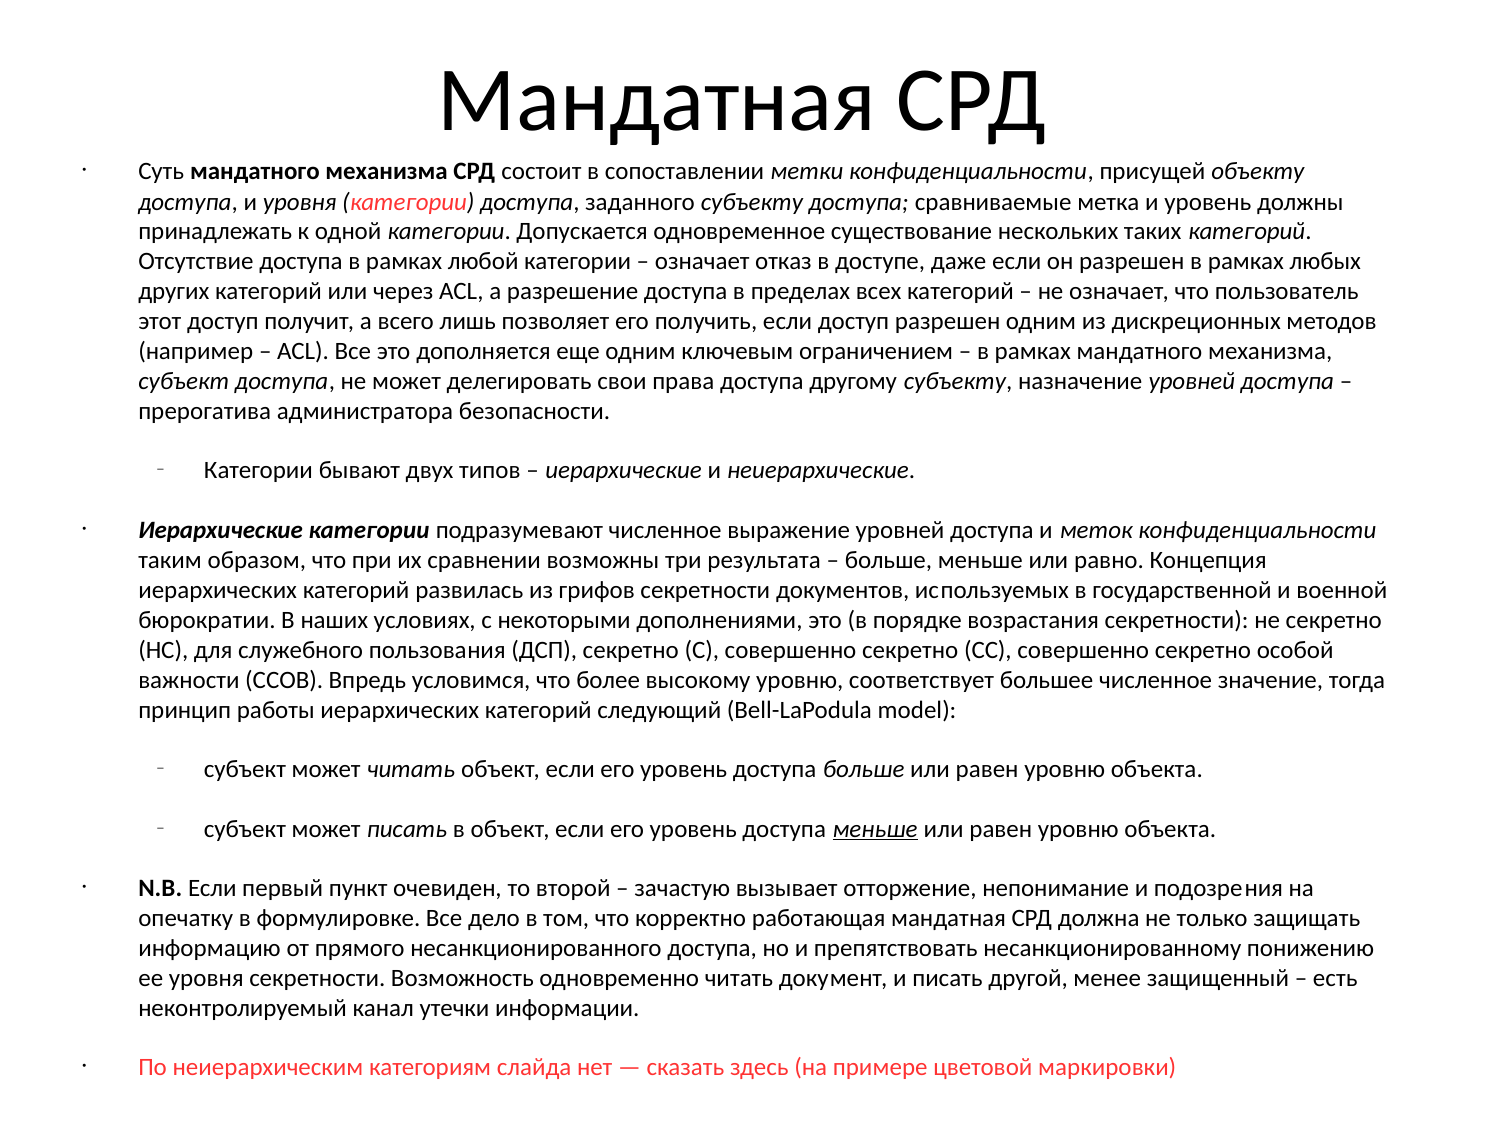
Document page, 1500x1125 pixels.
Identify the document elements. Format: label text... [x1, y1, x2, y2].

list Суть мандатного механизма СРД состоит в сопоставлении метки конфиденциальности, присущей объекту доступа, и уровня (категории) доступа, заданного субъекту доступа; сравниваемые метка и уровень должны принадлежать к одной категории. Допускается одновременное существование нескольких таких категорий. Отсутствие доступа в рамках любой категории – означает отказ в доступе, даже если он разрешен в рамках любых других категорий или через ACL, а разрешение доступа в пределах всех категорий – не означает, что пользователь этот доступ получит, а всего лишь позволяет его получить, если доступ разрешен одним из дискреционных методов (например – ACL). Все это дополняется еще одним ключевым ограничением – в рамках мандатного механизма, субъект доступа, не может делегировать свои права доступа другому субъекту, назначение уровней доступа – прерогатива администратора безопасности. Категории бывают двух типов – иерархические и неиерархические. Иерархические категории подразумевают численное выражение уровней доступа и меток конфи­денциальности таким образом, что при их сравнении возможны три результата – больше, меньше или равно. Концепция иерархических категорий развилась из грифов секретности документов, ис­пользуемых в государственной и военной бюрократии. В наших условиях, с некоторыми дополнениями, это (в порядке возрастания секретности): не секретно (НС), для служебного пользова­ния (ДСП), секретно (С), совершенно секретно (СС), совершенно секретно особой важности (ССОВ). Впредь условимся, что более высокому уровню, соответствует большее численное значение, тогда принцип работы иерархических категорий следующий (Bell-LaPodula model): субъект может читать объект, если его уровень доступа больше или равен уровню объекта. субъект может писать в объект, если его уровень доступа меньше или равен уровню объекта. N.B. Если первый пункт очевиден, то второй – зачастую вызывает отторжение, непонимание и подозре­ния на опечатку в формулировке. Все дело в том, что корректно работающая мандатная СРД должна не только защищать информацию от прямого несанкционированного доступа, но и препятствовать несанкционированному понижению ее уровня секретности. Возможность одновременно читать доку­мент, и писать другой, менее защищенный – есть неконтролируемый канал утечки информации. По неиерархическим категориям слайда нет — сказать здесь (на примере цветовой маркировки) [67, 147, 1418, 1093]
title Мандатная СРД [67, 31, 1418, 147]
